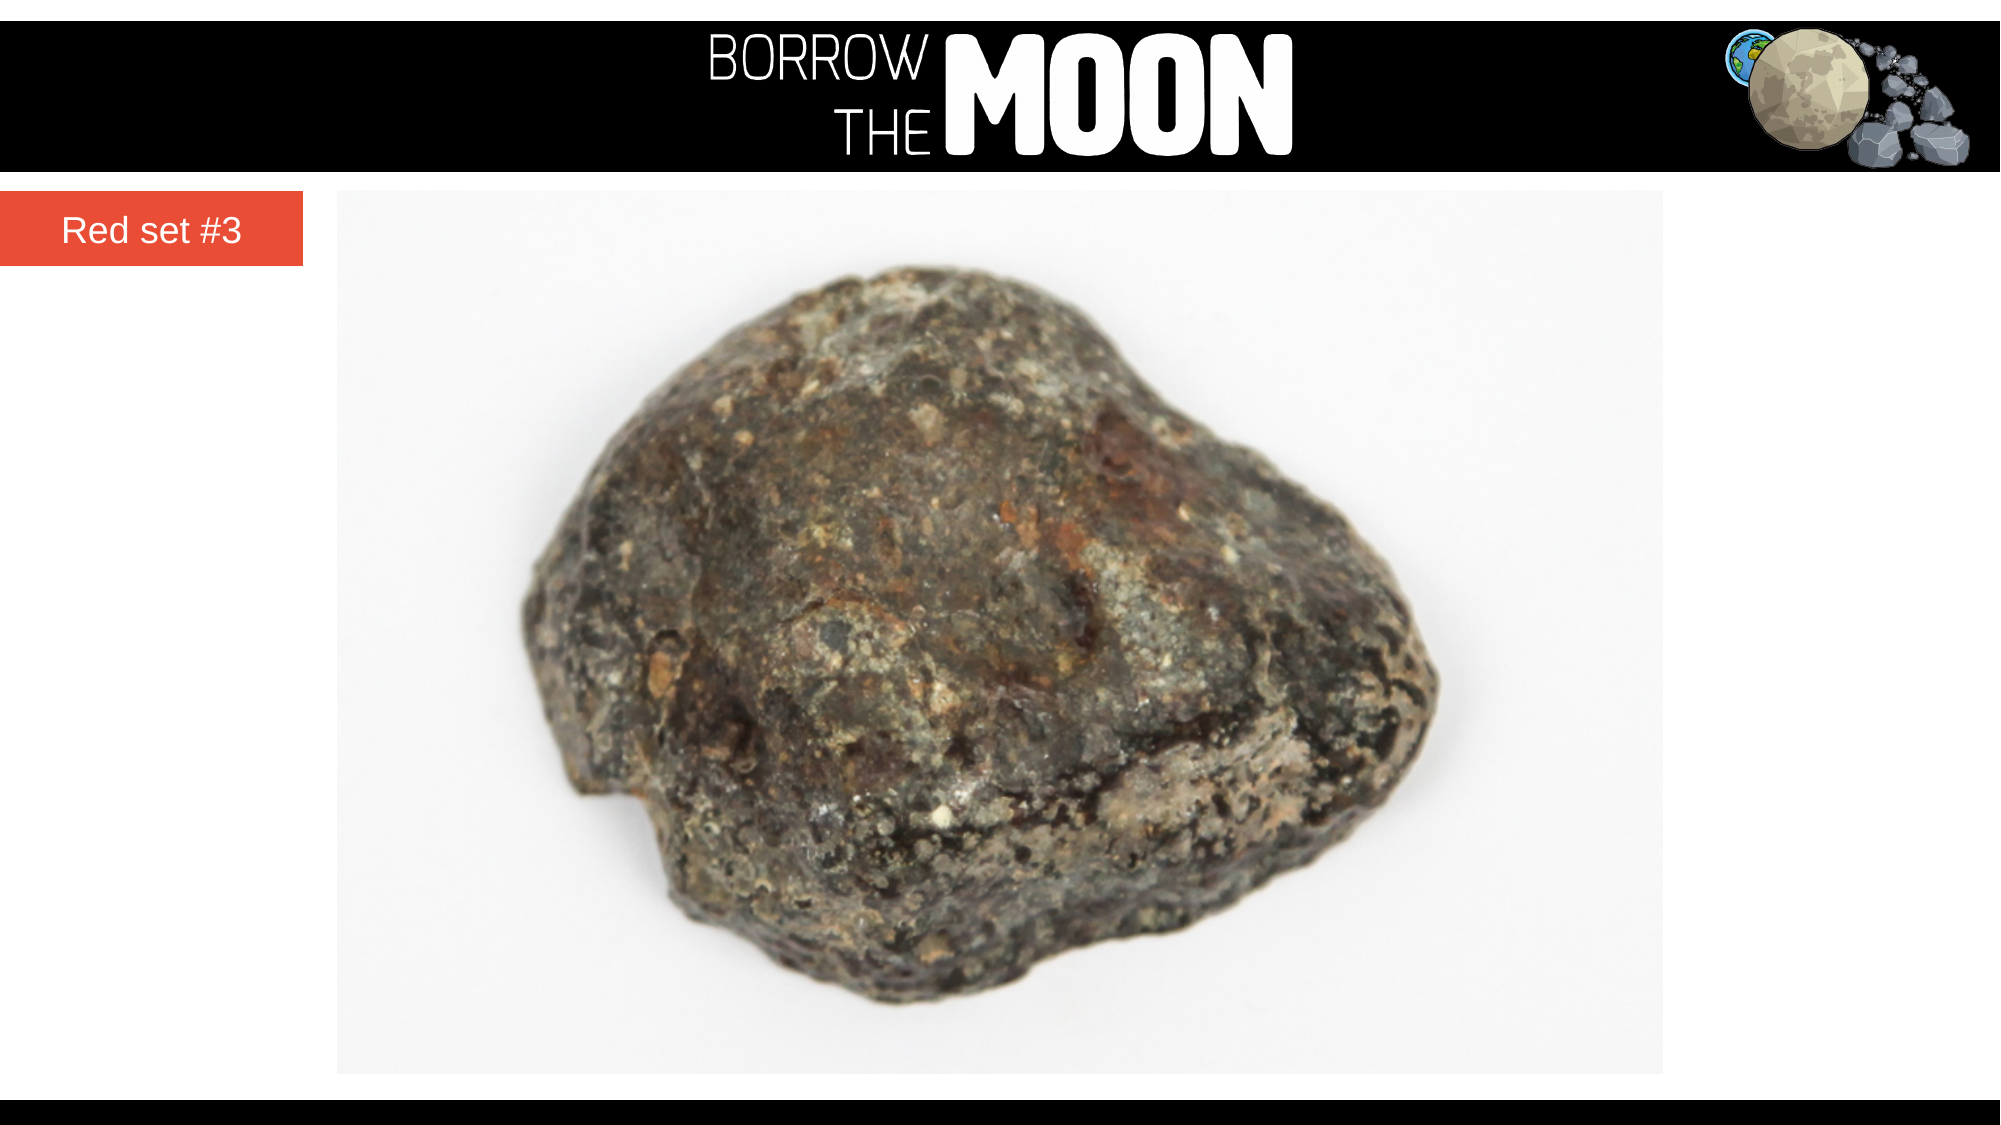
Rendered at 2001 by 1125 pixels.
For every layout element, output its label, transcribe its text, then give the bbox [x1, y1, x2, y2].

picture [337, 190, 1663, 1074]
text_box Red set #3 [0, 191, 303, 266]
